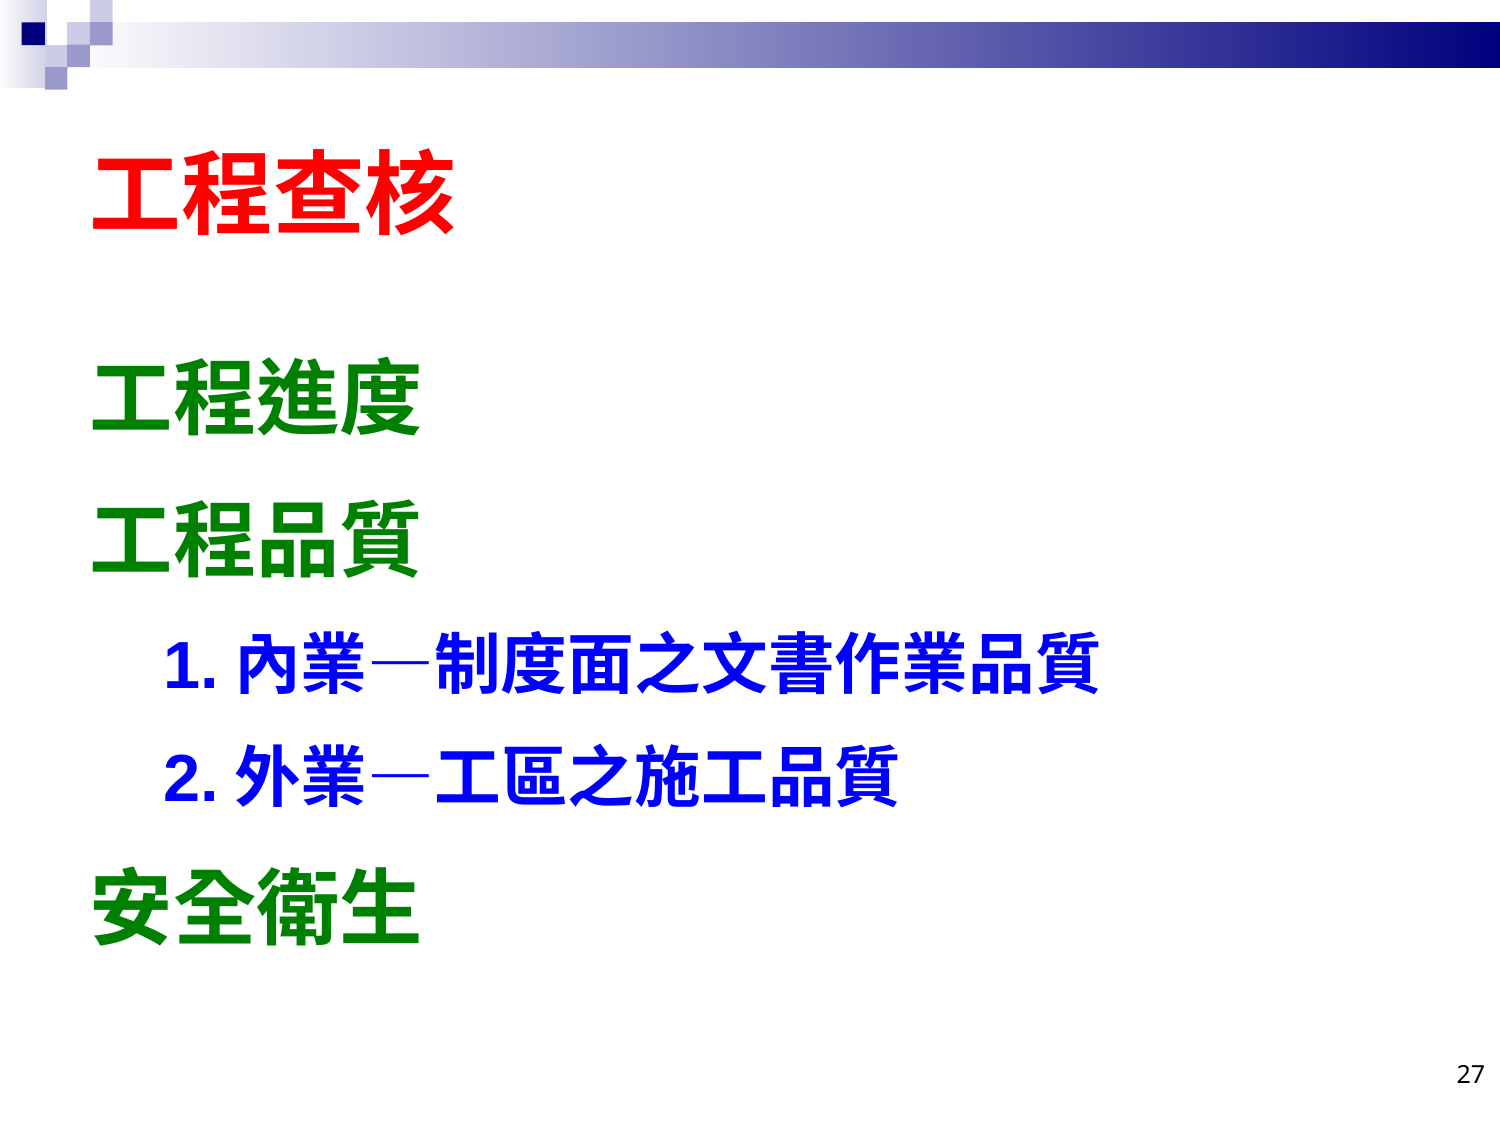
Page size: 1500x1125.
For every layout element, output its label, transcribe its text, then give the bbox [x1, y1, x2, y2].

list 工程進度 工程品質 1.內業—制度面之文書作業品質 2.外業—工區之施工品質 安全衛生 [74, 324, 1426, 964]
text_box <number> [1149, 1025, 1500, 1101]
title 工程查核 [74, 75, 1426, 300]
